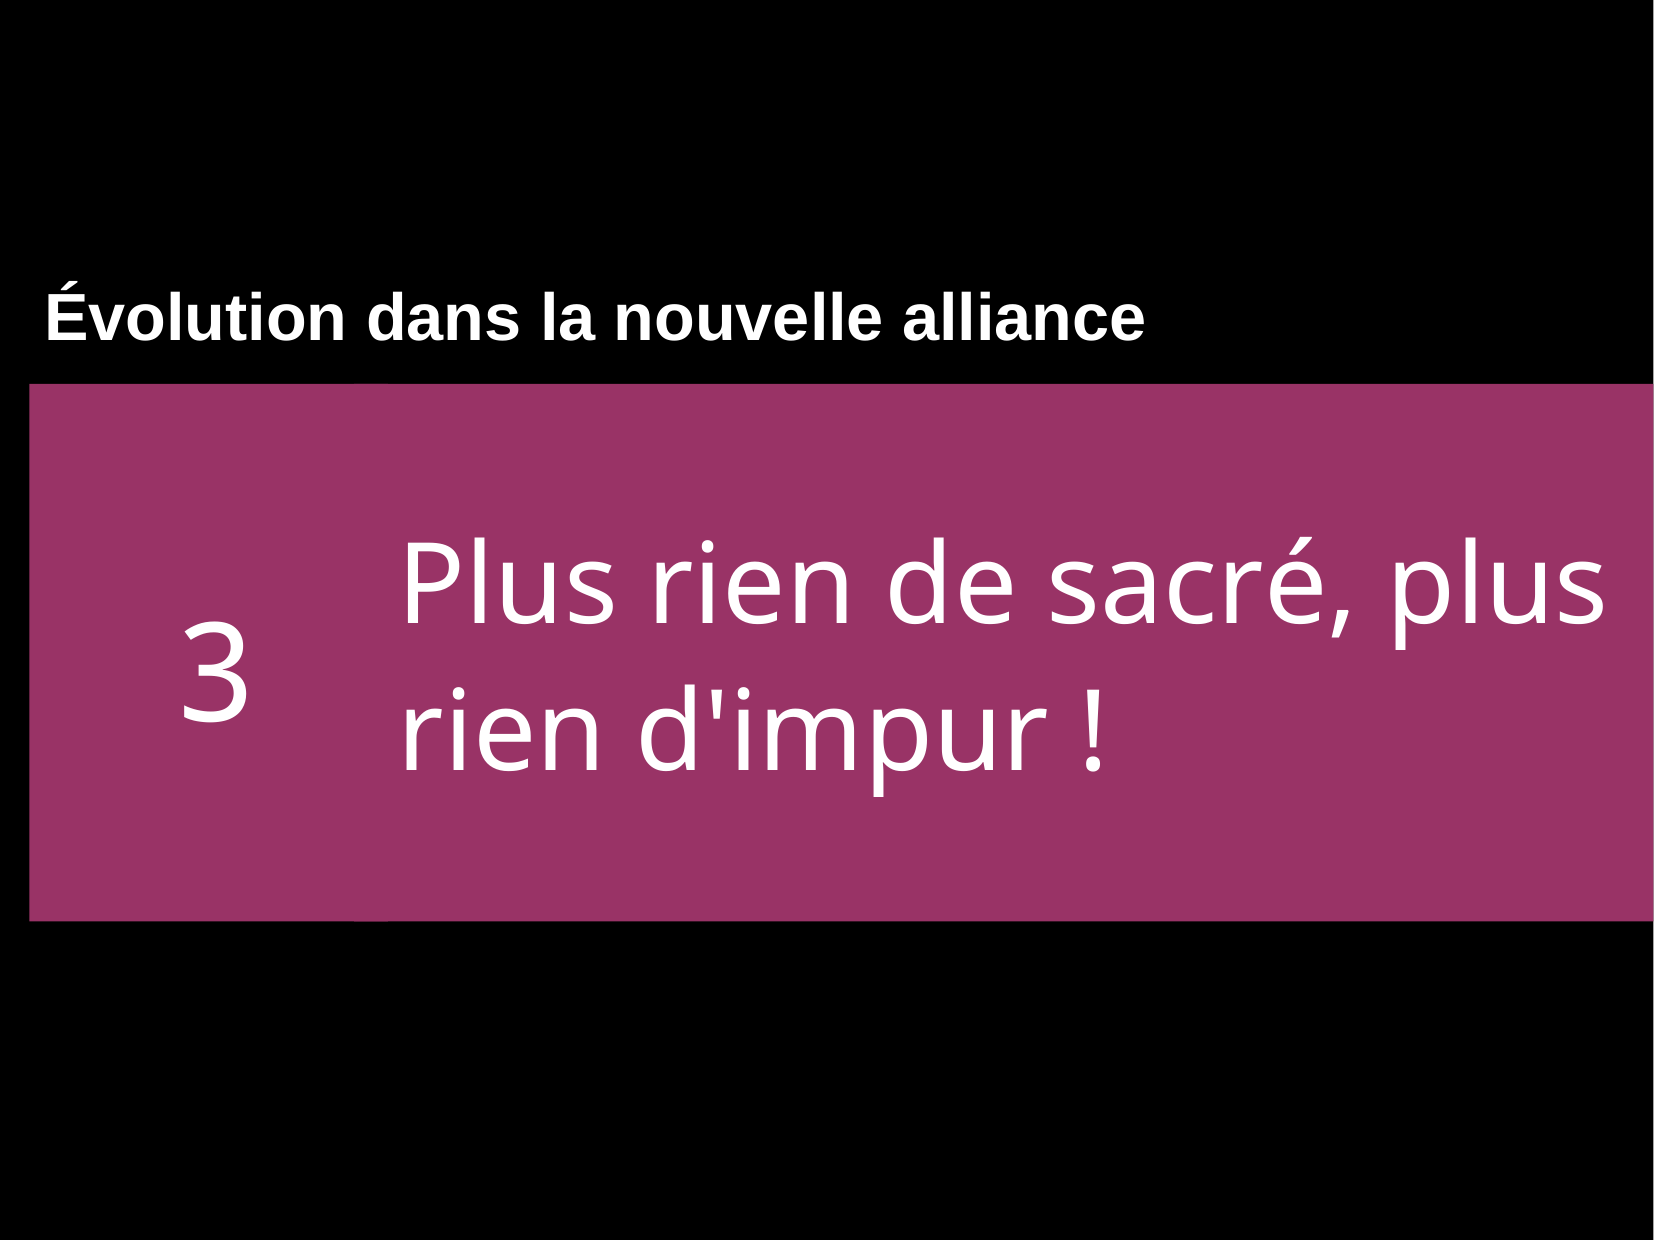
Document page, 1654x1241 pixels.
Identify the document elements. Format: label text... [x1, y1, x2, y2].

text_box [29, 383, 354, 922]
text_box Évolution dans la nouvelle alliance [29, 272, 1654, 363]
text_box 3 [159, 566, 300, 770]
text_box Plus rien de sacré, plus rien d'impur ! [354, 383, 1654, 922]
